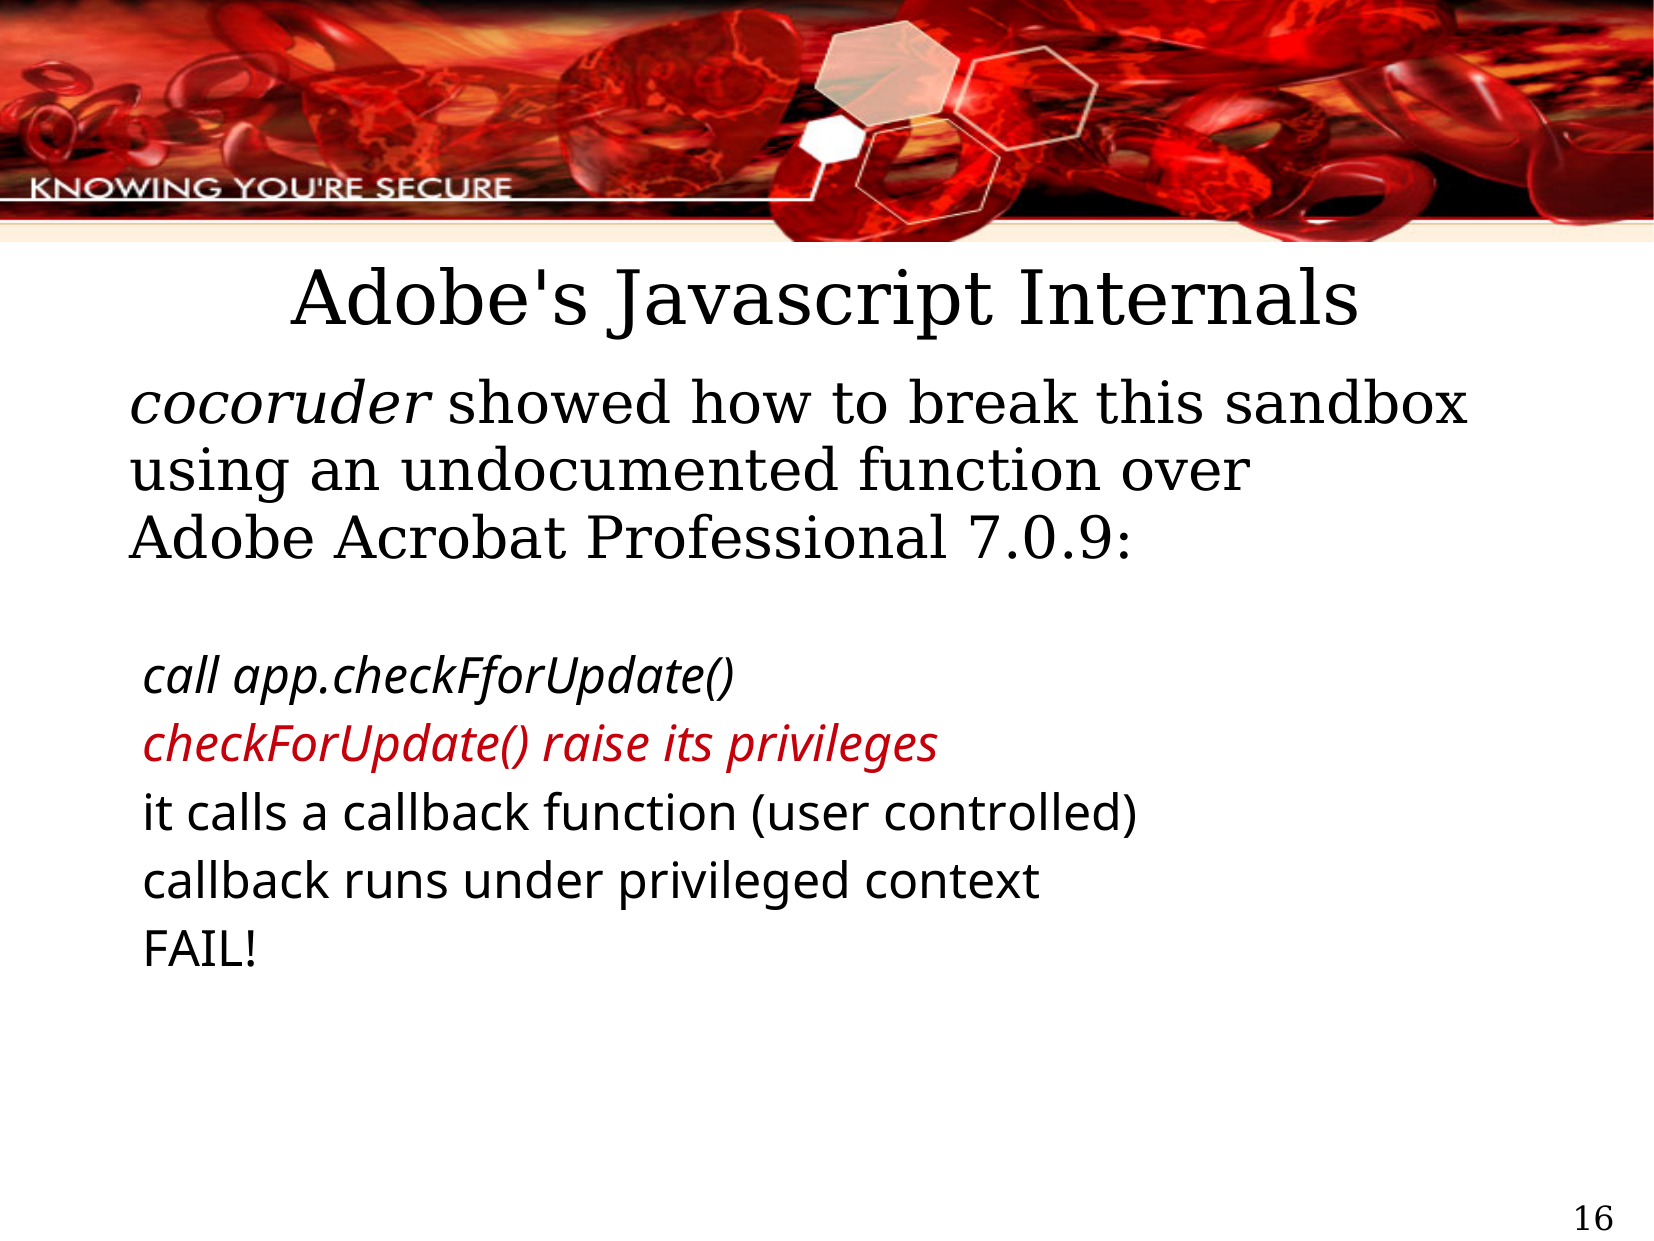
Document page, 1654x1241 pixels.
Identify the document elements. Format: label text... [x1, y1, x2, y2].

text_box cocoruder showed how to break this sandbox using an undocumented function over Adobe Acrobat Professional 7.0.9: call app.checkFforUpdate() checkForUpdate() raise its privileges it calls a callback function (user controlled) callback runs under privileged context FAIL! [129, 369, 1470, 1030]
title Adobe's Javascript Internals [0, 195, 1654, 403]
picture [0, 0, 1654, 195]
